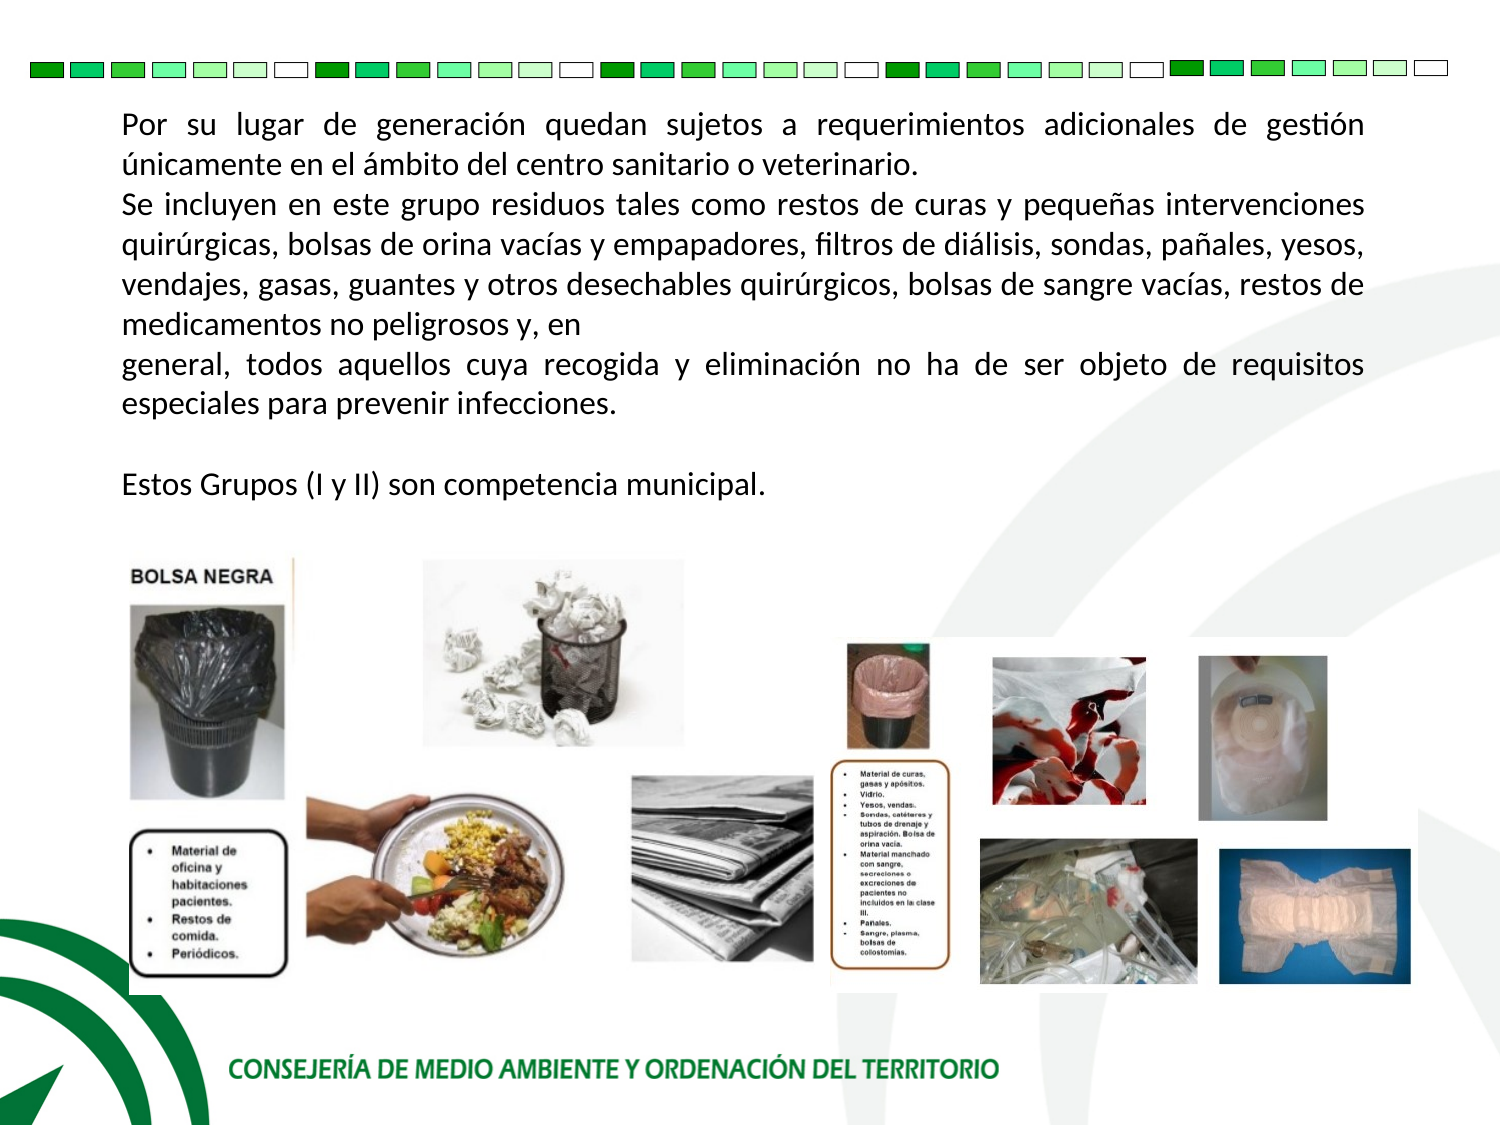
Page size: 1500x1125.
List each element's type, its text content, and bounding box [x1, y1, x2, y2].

picture [129, 531, 815, 995]
list Por su lugar de generación quedan sujetos a requerimientos adicionales de gestión únicamente en el ámbito del centro sanitario o veterinario. Se incluyen en este grupo residuos tales como restos de curas y pequeñas intervenciones quirúrgicas, bolsas de orina vacías y empapadores, filtros de diálisis, sondas, pañales, yesos, vendajes, gasas, guantes y otros desechables quirúrgicos, bolsas de sangre vacías, restos de medicamentos no peligrosos y, en general, todos aquellos cuya recogida y eliminación no ha de ser objeto de requisitos especiales para prevenir infecciones. Estos Grupos (I y II) son competencia municipal. [106, 94, 1418, 1125]
picture [0, 0, 1500, 1125]
